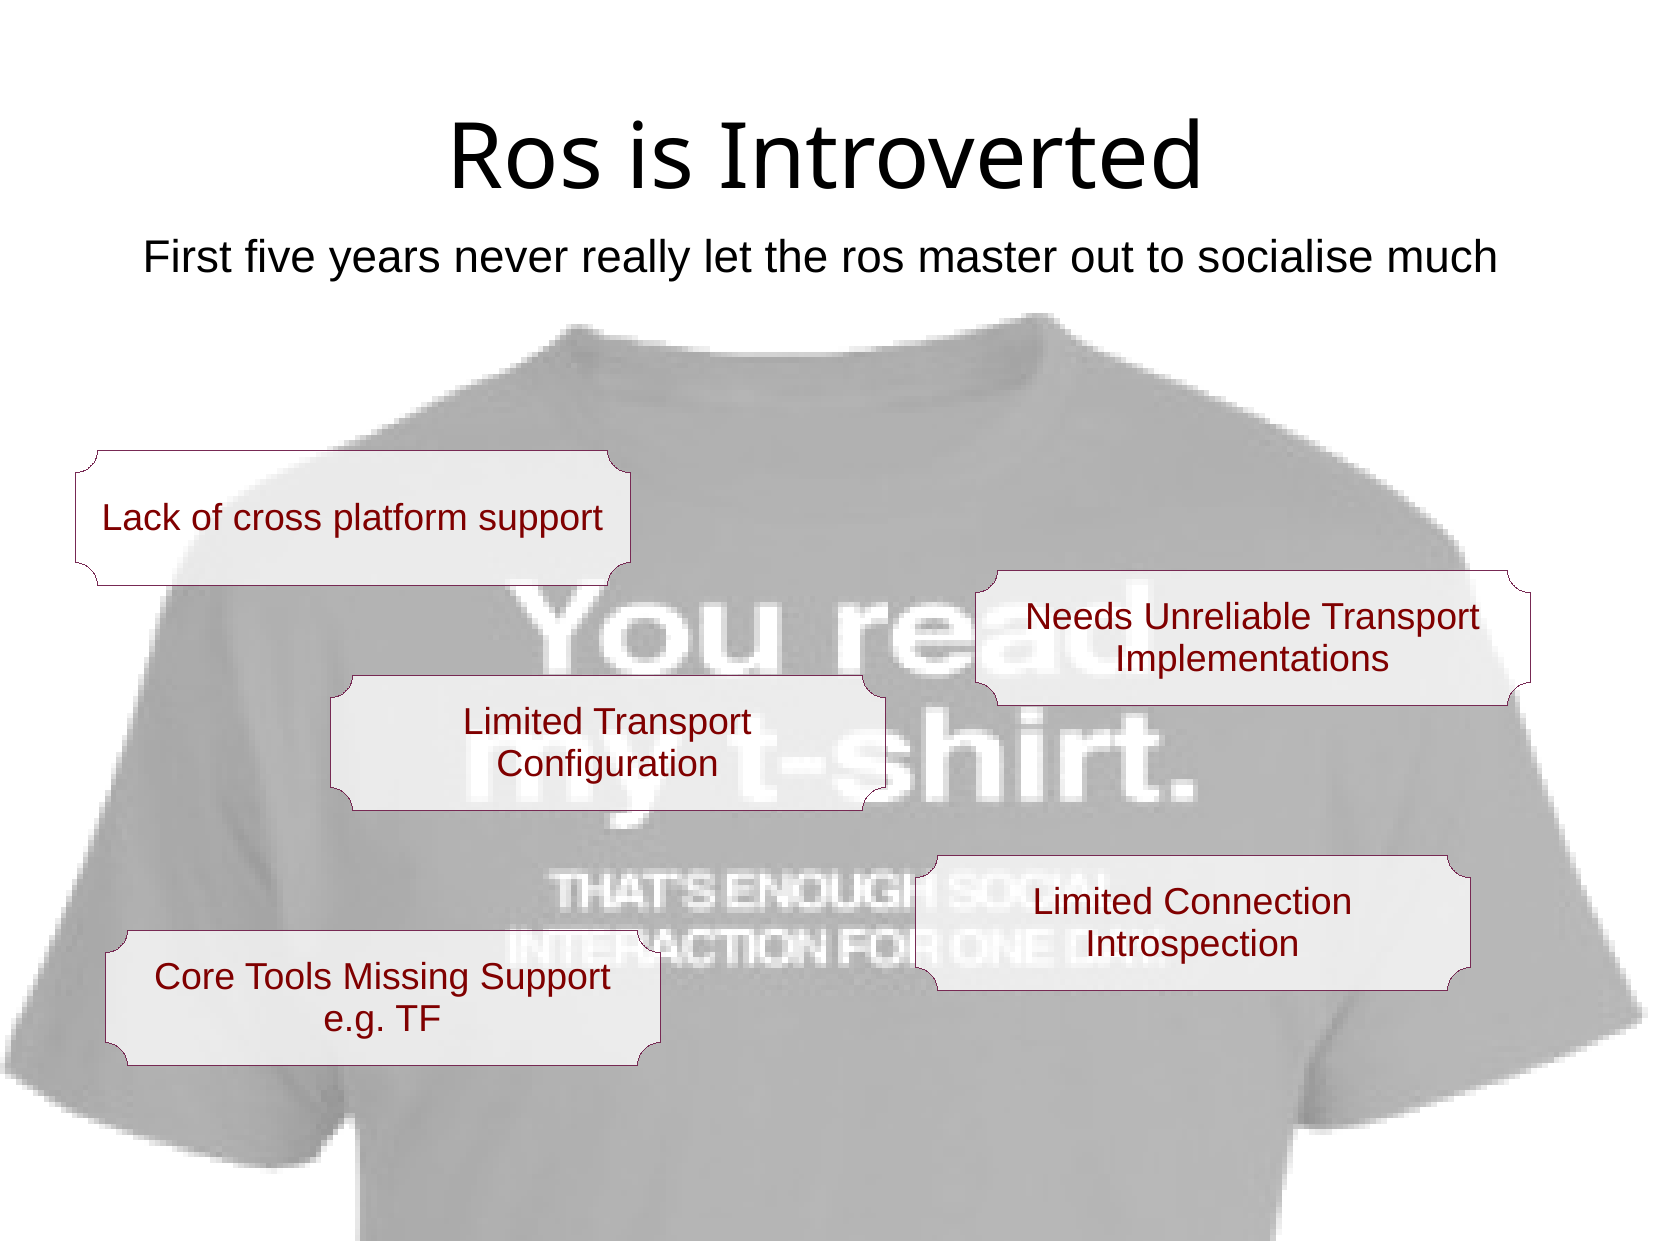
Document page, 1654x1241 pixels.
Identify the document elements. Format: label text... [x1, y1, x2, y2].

text_box Needs Unreliable Transport Implementations [975, 570, 1531, 706]
text_box Core Tools Missing Support e.g. TF [105, 930, 661, 1066]
text_box Limited Connection Introspection [915, 855, 1471, 991]
text_box Limited Transport Configuration [330, 675, 886, 811]
text_box Lack of cross platform support [75, 450, 631, 586]
list First five years never really let the ros master out to socialise much [60, 240, 1583, 385]
picture [0, 302, 1654, 1241]
title Ros is Introverted [82, 49, 1571, 240]
